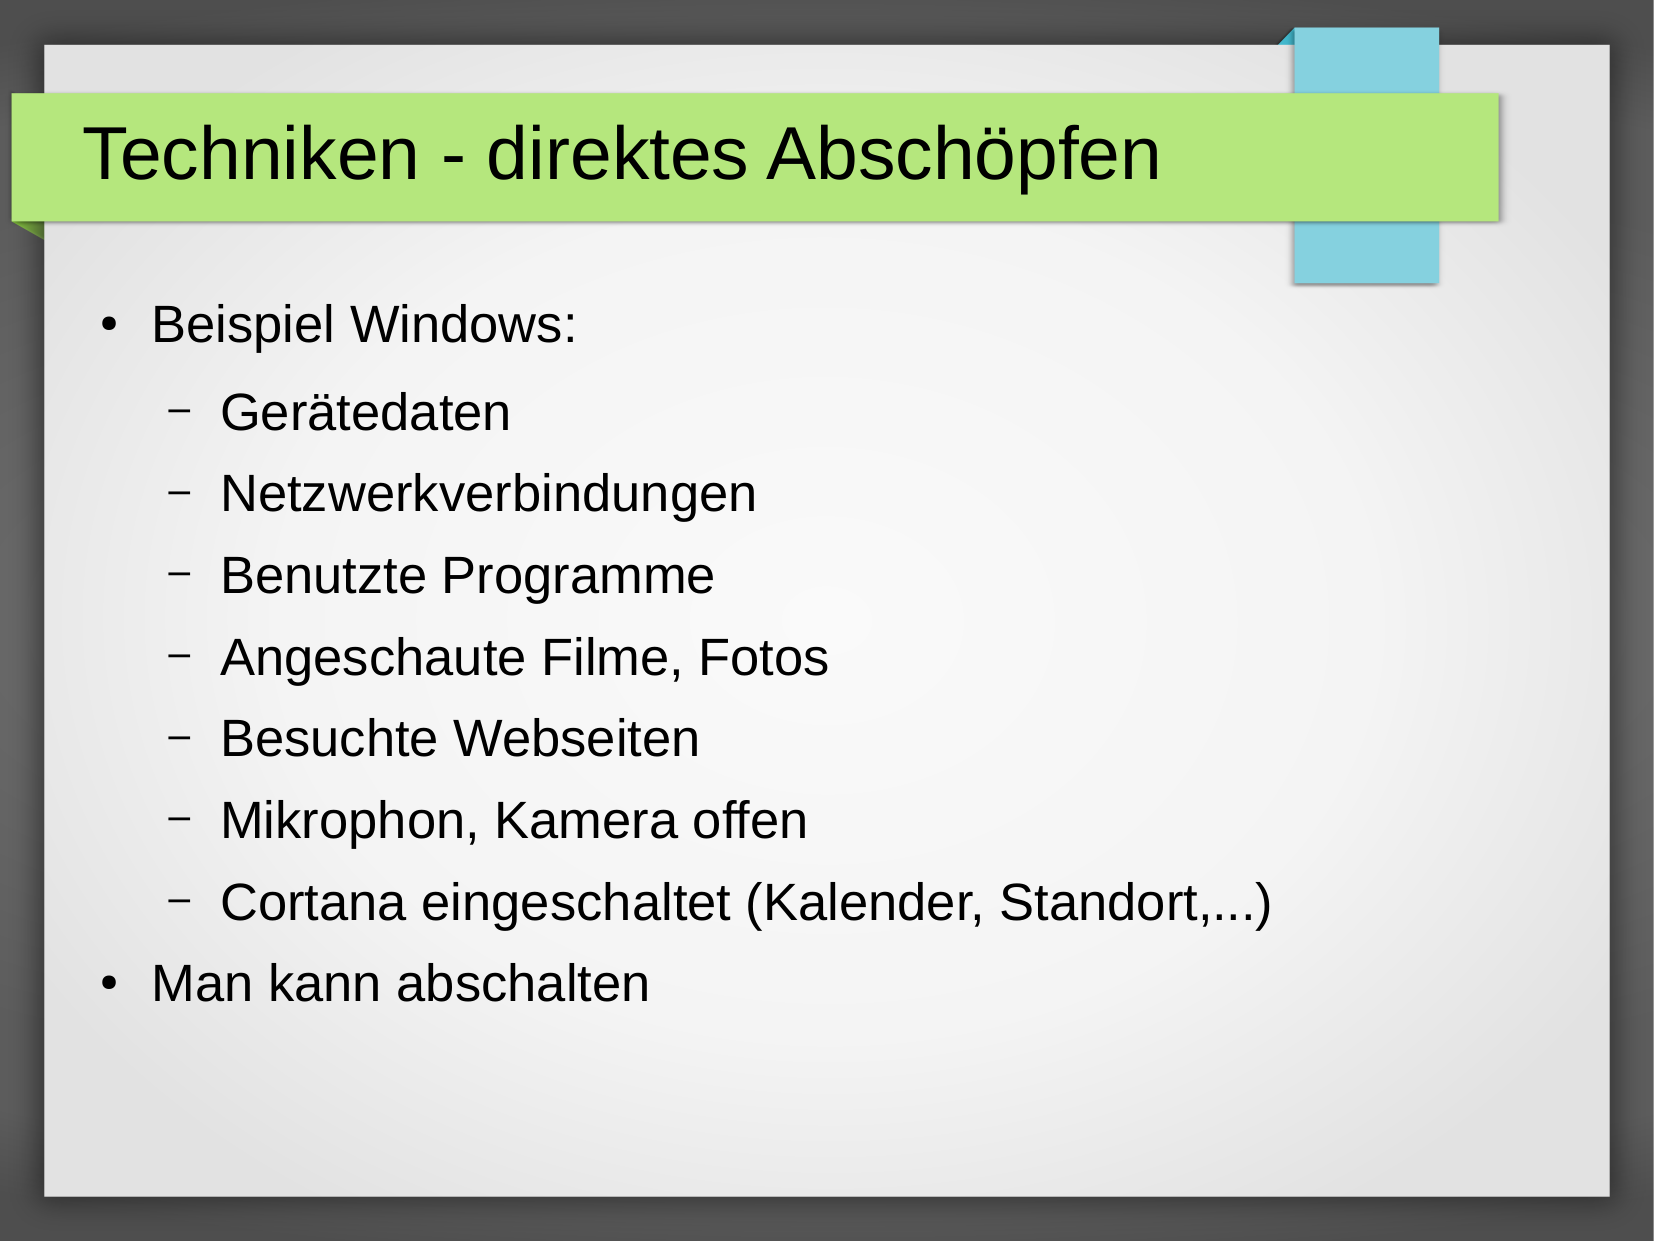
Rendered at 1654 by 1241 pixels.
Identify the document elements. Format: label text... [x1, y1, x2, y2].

list Beispiel Windows: Gerätedaten Netzwerkverbindungen Benutzte Programme Angeschaute Filme, Fotos Besuchte Webseiten Mikrophon, Kamera offen Cortana eingeschaltet (Kalender, Standort,...) Man kann abschalten [82, 295, 1571, 1015]
picture [0, 0, 1654, 1241]
title Techniken - direktes Abschöpfen [82, 94, 1264, 213]
